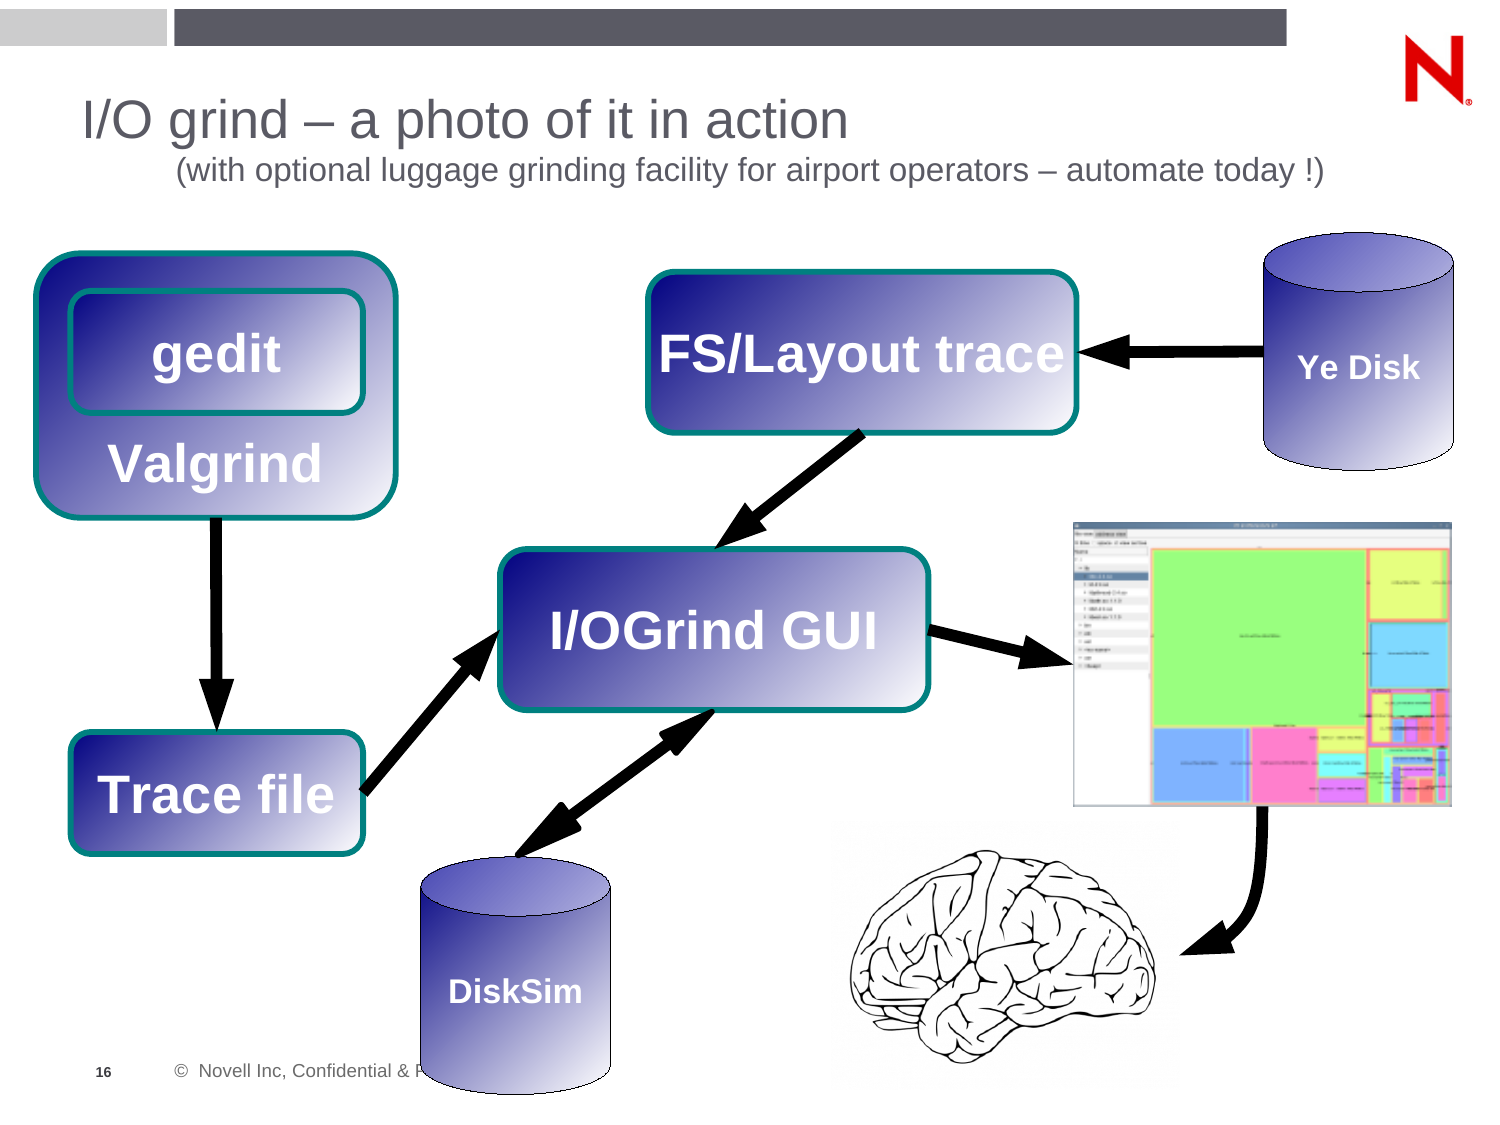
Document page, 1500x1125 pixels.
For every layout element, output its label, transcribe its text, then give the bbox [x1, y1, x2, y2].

text_box gedit [70, 290, 363, 413]
picture [831, 821, 1180, 1090]
picture [1403, 32, 1473, 107]
text_box I/OGrind GUI [499, 549, 929, 711]
text_box DiskSim [420, 888, 611, 1095]
text_box Valgrind [35, 253, 396, 518]
text_box FS/Layout trace [648, 271, 1077, 433]
text_box Ye Disk [1263, 263, 1454, 471]
text_box I/O grind – a photo of it in action (with optional luggage grinding facility for airport operators – automate today !) [81, 86, 1327, 186]
picture [1073, 522, 1452, 807]
text_box Trace file [70, 731, 364, 854]
